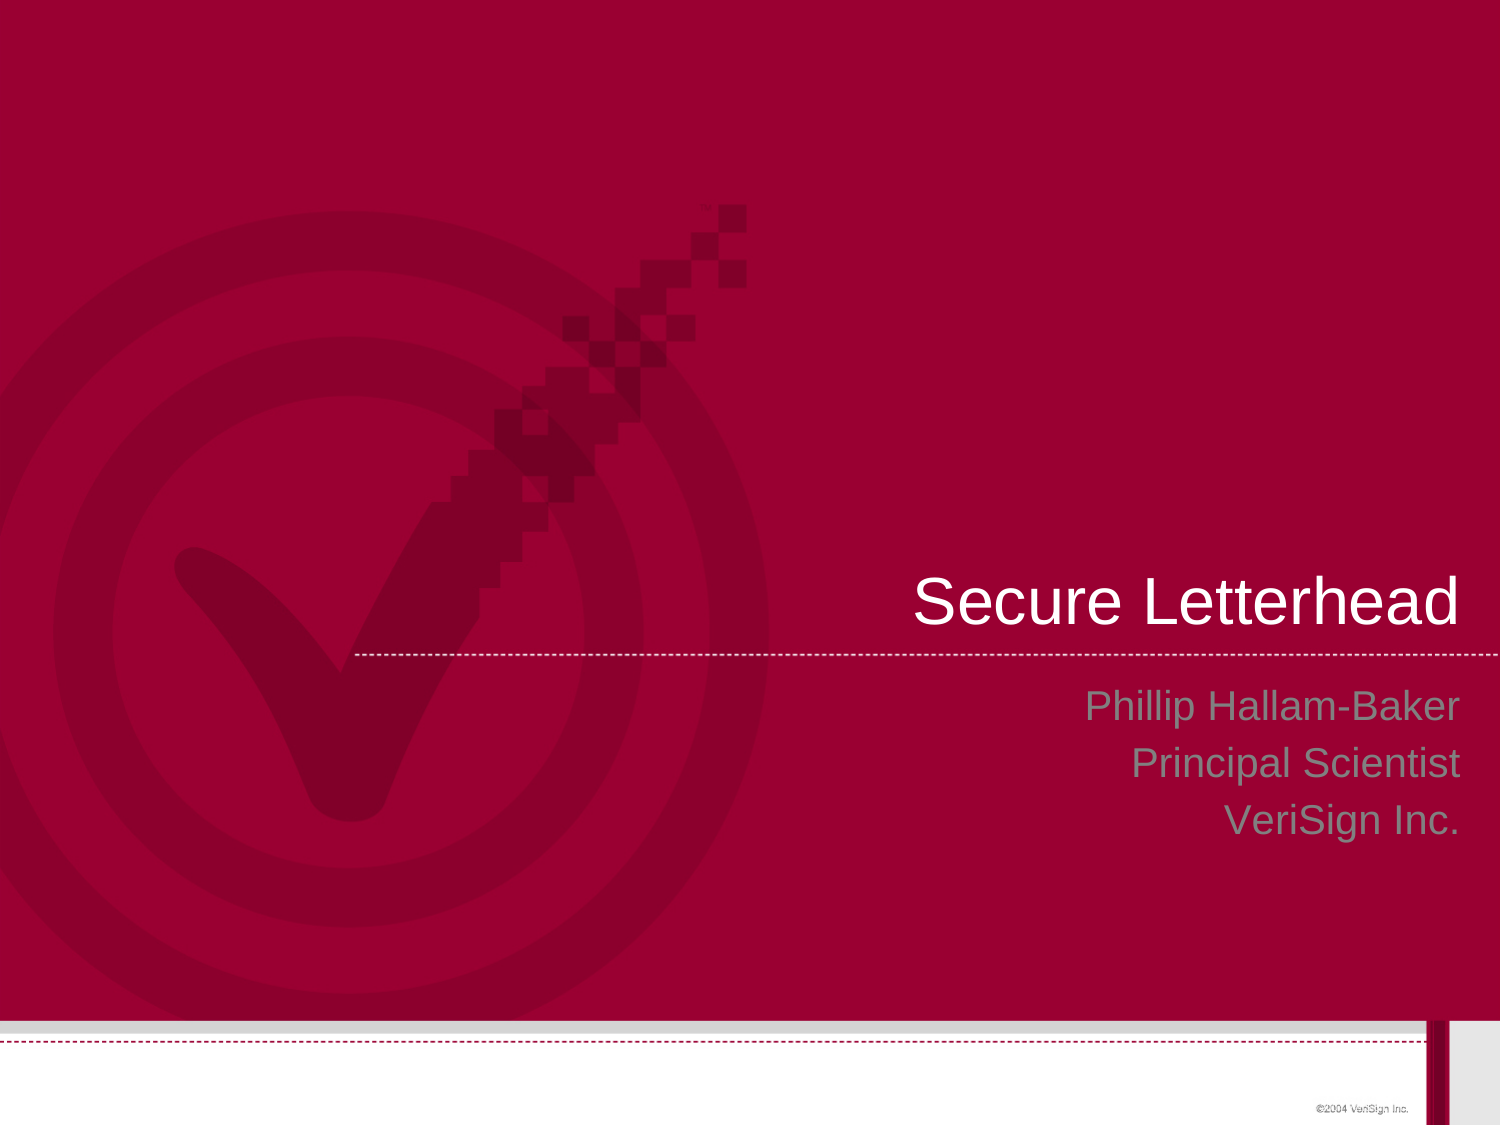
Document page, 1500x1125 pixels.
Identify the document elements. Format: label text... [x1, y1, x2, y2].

subtitle Phillip Hallam-Baker Principal Scientist VeriSign Inc. [112, 675, 1476, 963]
title Secure Letterhead [112, 553, 1476, 650]
picture [0, 0, 1500, 1125]
